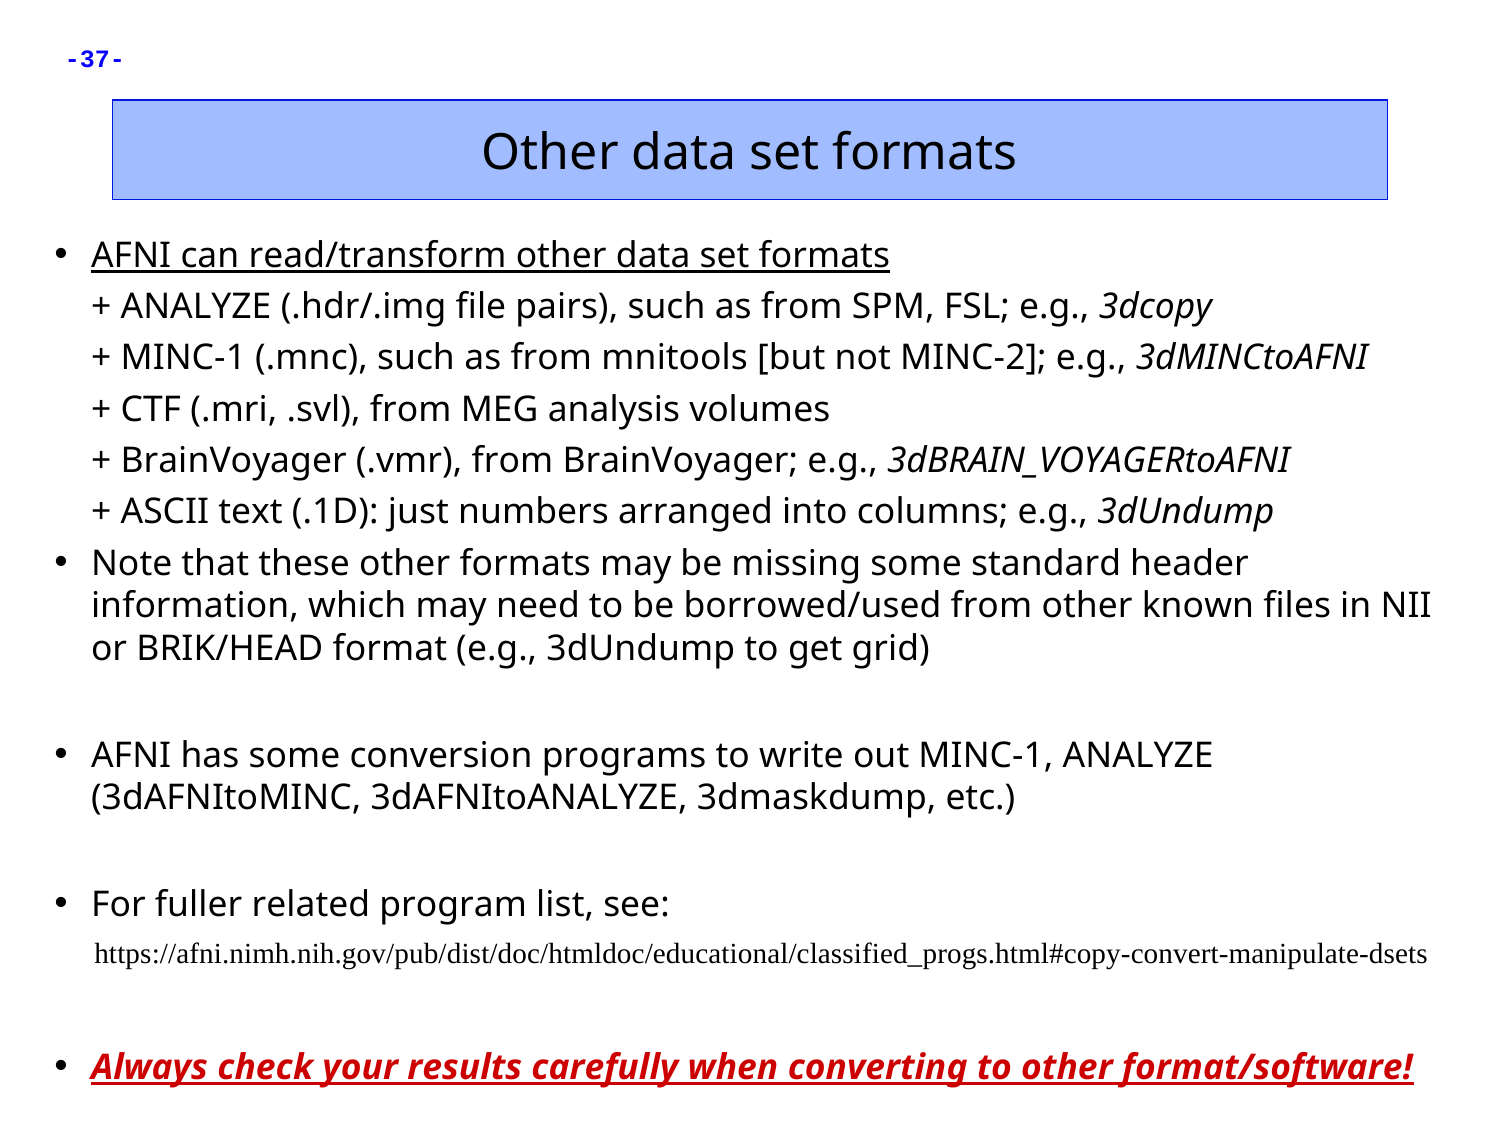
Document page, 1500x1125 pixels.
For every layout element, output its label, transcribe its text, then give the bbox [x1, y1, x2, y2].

text_box https://afni.nimh.nih.gov/pub/dist/doc/htmldoc/educational/classified_progs.html#copy-convert-manipulate-dsets [79, 927, 1446, 990]
text_box Other data set formats [112, 99, 1388, 200]
text_box AFNI can read/transform other data set formats + ANALYZE (.hdr/.img file pairs), such as from SPM, FSL; e.g., 3dcopy + MINC-1 (.mnc), such as from mnitools [but not MINC-2]; e.g., 3dMINCtoAFNI + CTF (.mri, .svl), from MEG analysis volumes + BrainVoyager (.vmr), from BrainVoyager; e.g., 3dBRAIN_VOYAGERtoAFNI + ASCII text (.1D): just numbers arranged into columns; e.g., 3dUndump Note that these other formats may be missing some standard header information, which may need to be borrowed/used from other known files in NII or BRIK/HEAD format (e.g., 3dUndump to get grid) AFNI has some conversion programs to write out MINC-1, ANALYZE (3dAFNItoMINC, 3dAFNItoANALYZE, 3dmaskdump, etc.) For fuller related program list, see: Always check your results carefully when converting to other format/software! [38, 223, 1458, 1057]
